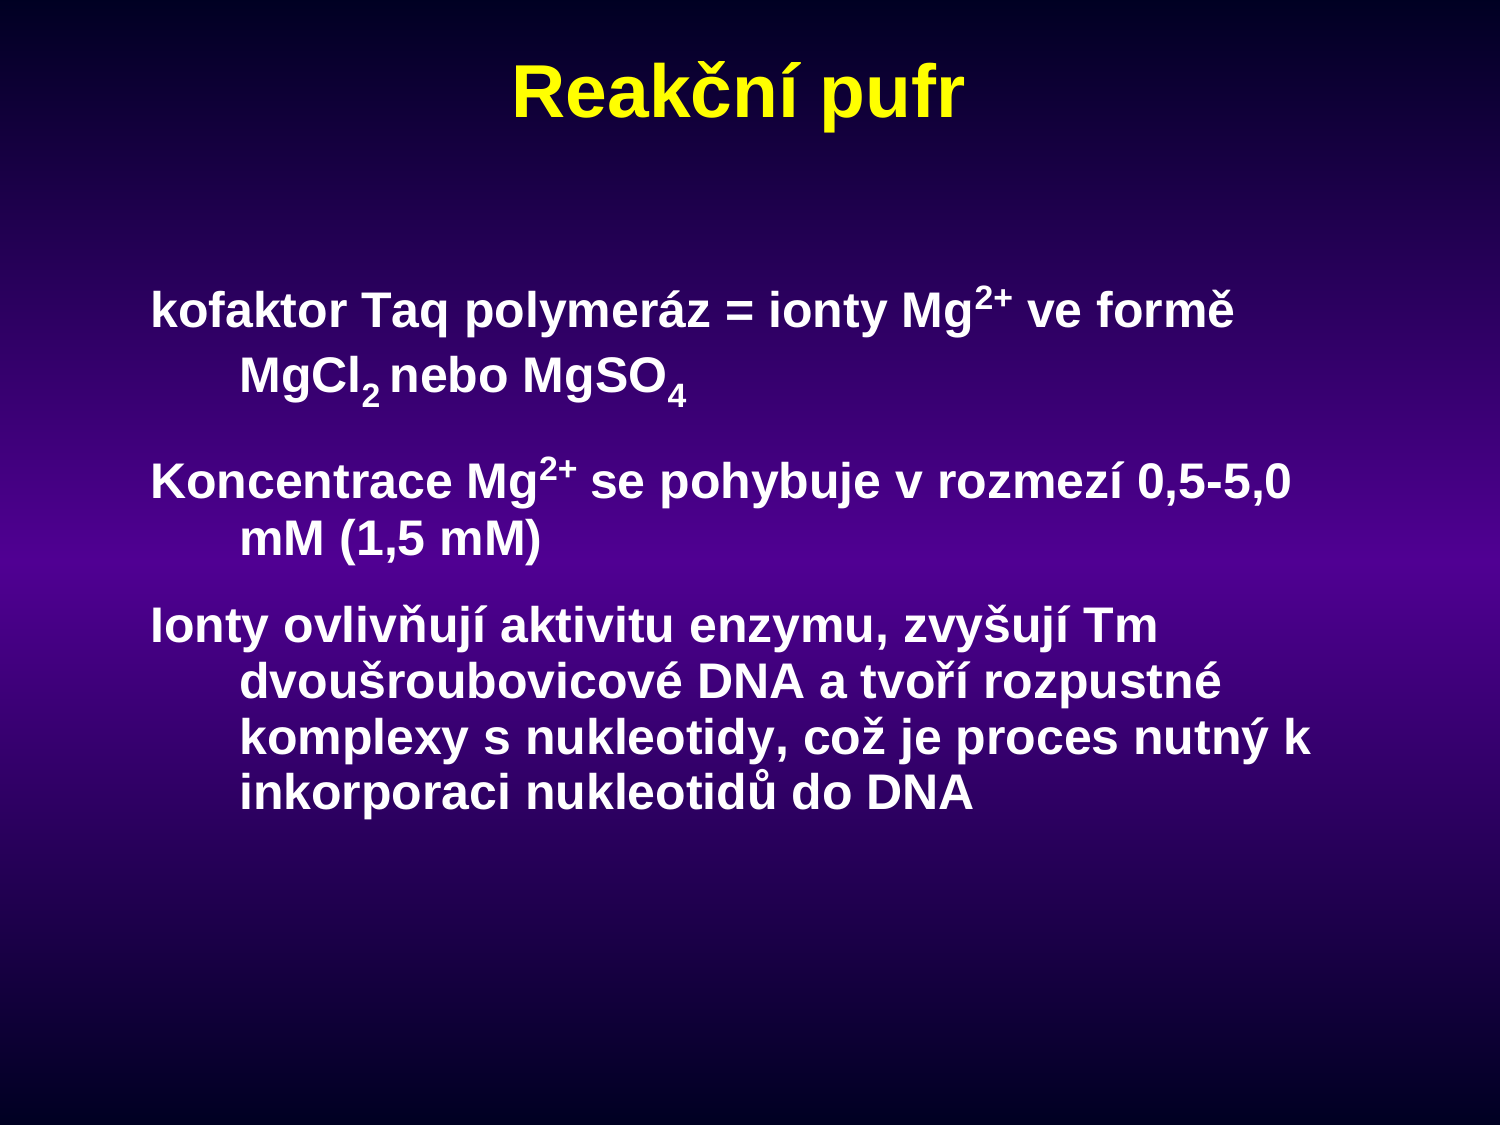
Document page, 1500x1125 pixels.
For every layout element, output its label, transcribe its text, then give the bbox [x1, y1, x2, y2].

title Reakční pufr [64, 35, 1413, 149]
text_box kofaktor Taq polymeráz = ionty Mg2+ ve formě MgCl2 nebo MgSO4 Koncentrace Mg2+ se pohybuje v rozmezí 0,5-5,0 mM (1,5 mM) Ionty ovlivňují aktivitu enzymu, zvyšují Tm dvoušroubovicové DNA a tvoří rozpustné komplexy s nukleotidy, což je proces nutný k inkorporaci nukleotidů do DNA [135, 267, 1400, 829]
